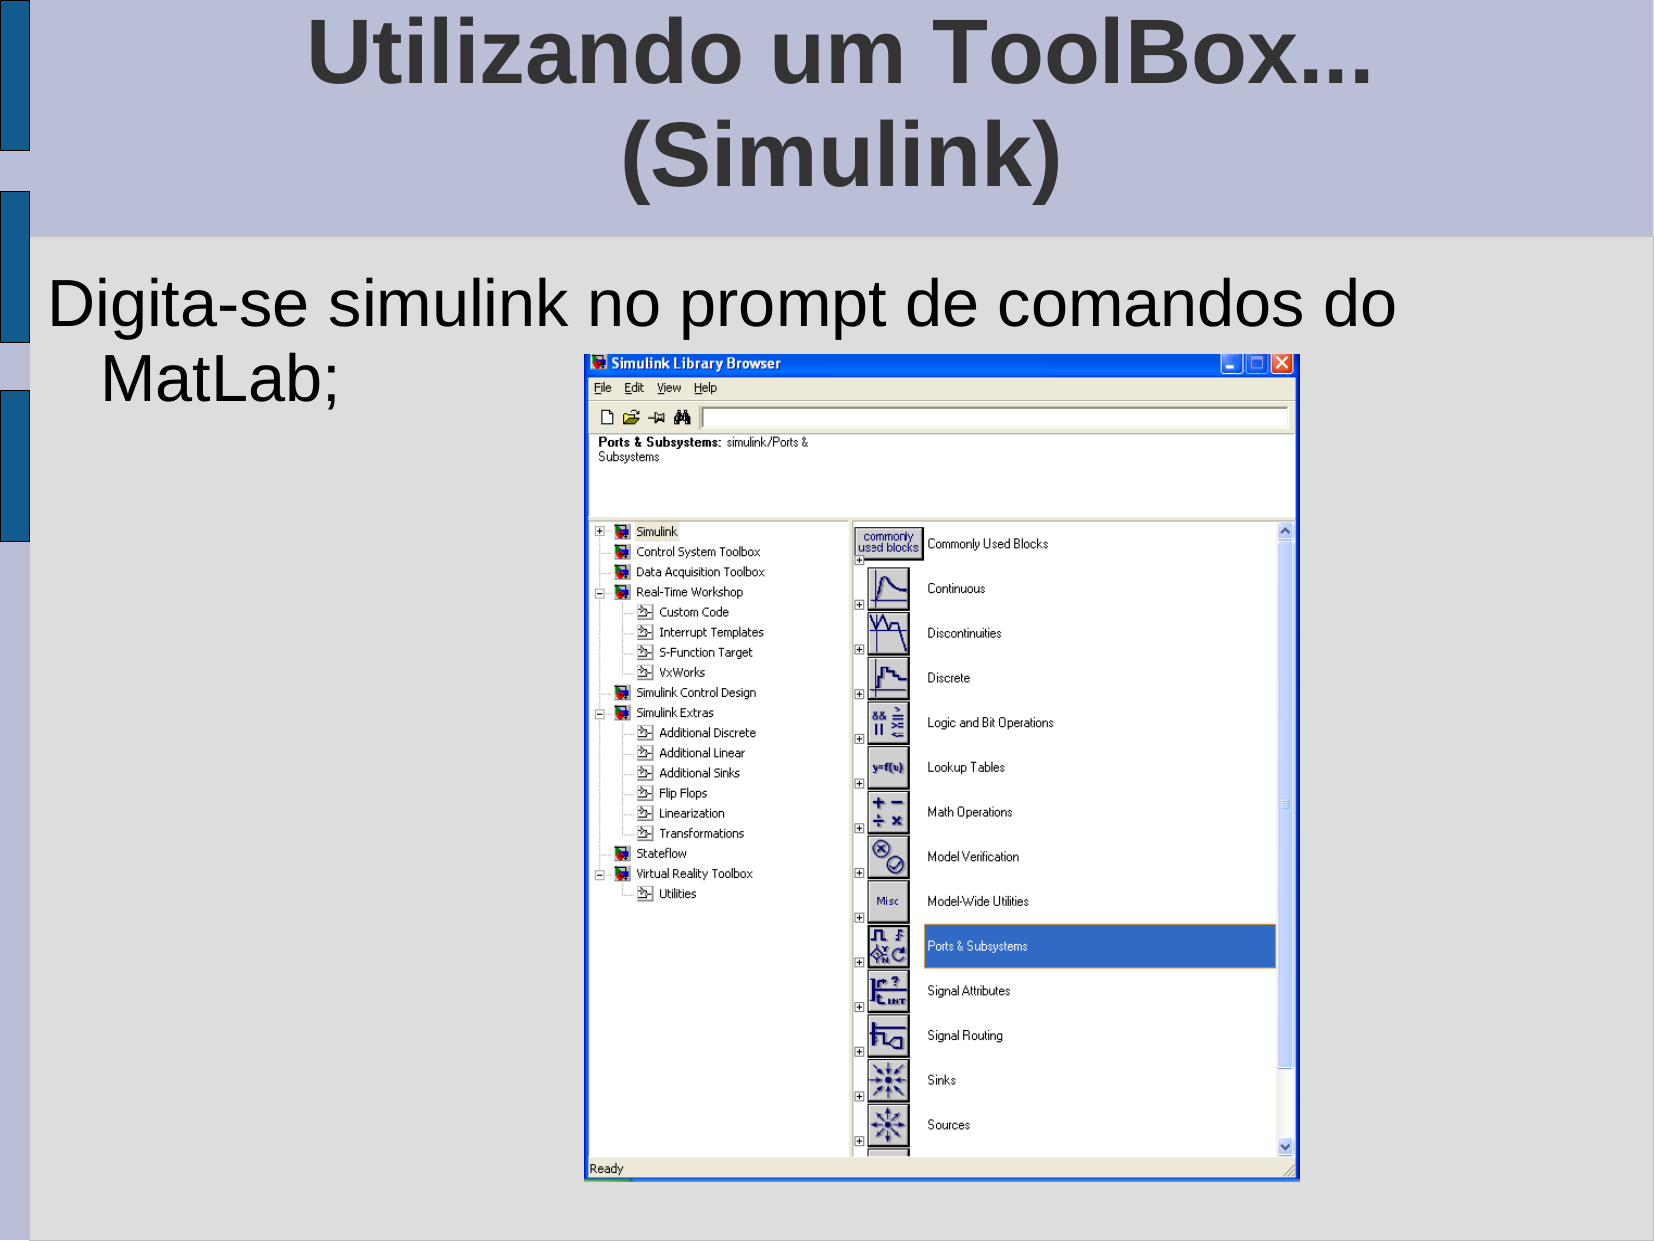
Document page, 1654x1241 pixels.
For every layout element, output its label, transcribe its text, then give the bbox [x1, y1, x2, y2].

list Digita-se simulink no prompt de comandos do MatLab; [29, 265, 1654, 1196]
title Utilizando um ToolBox... (Simulink) [29, 1, 1654, 207]
picture [584, 354, 1300, 1182]
